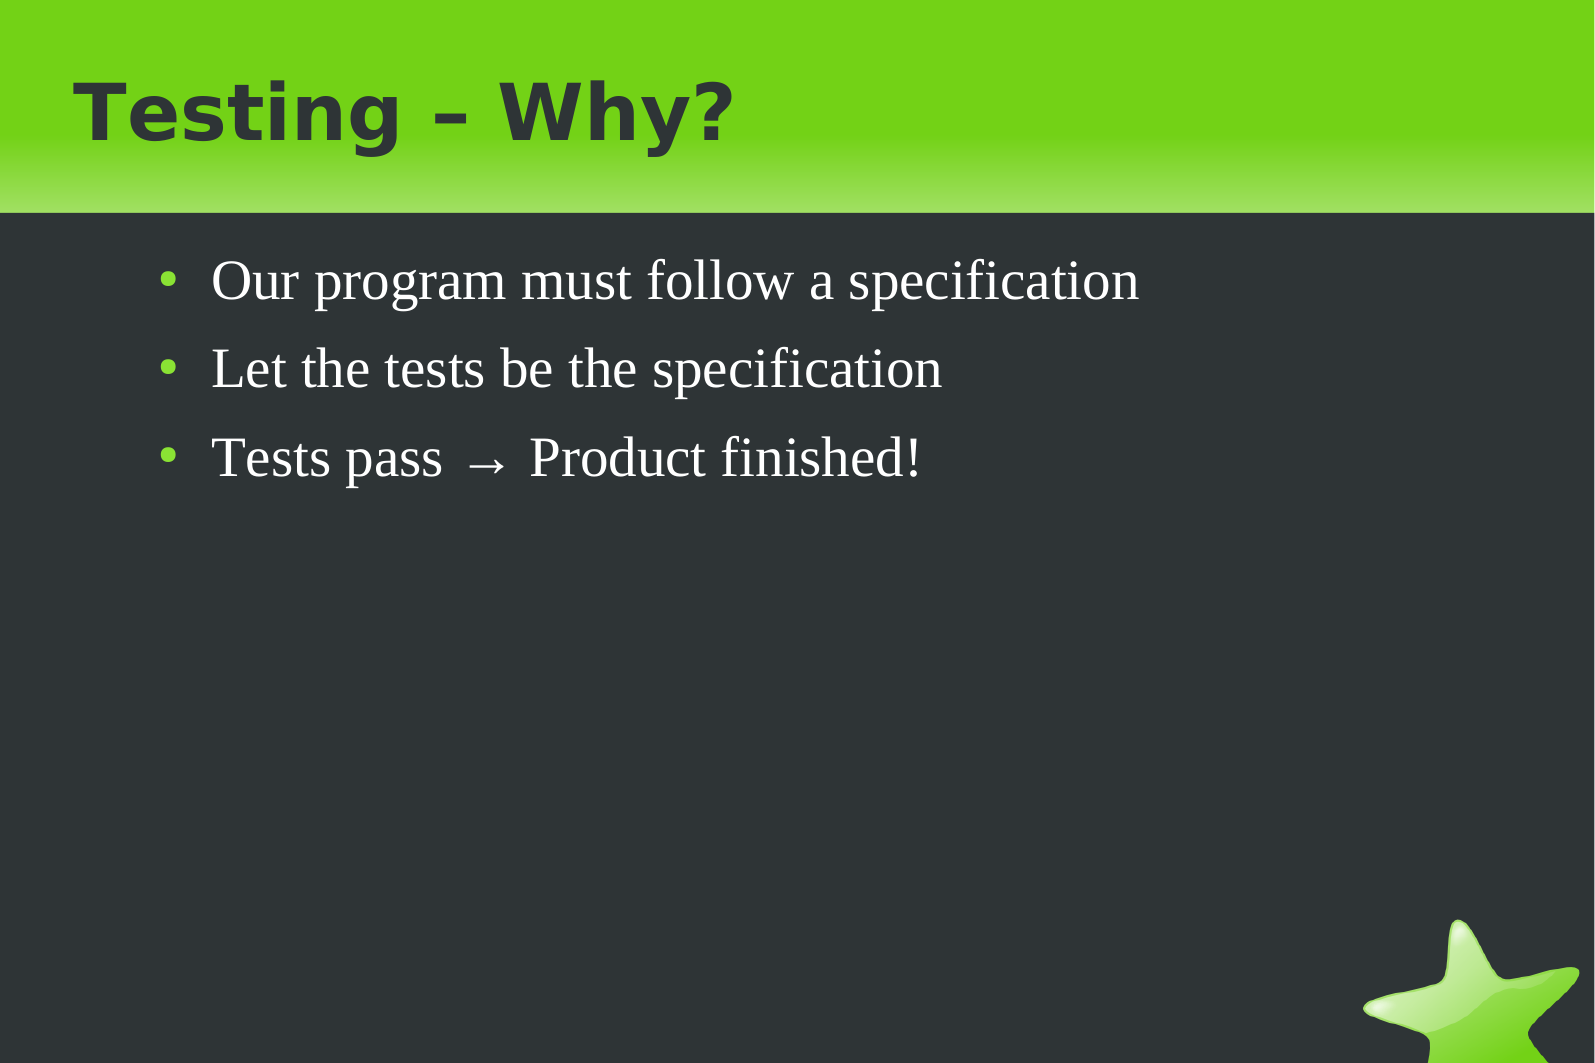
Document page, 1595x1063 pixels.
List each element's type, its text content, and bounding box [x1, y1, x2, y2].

picture [0, 0, 1595, 1063]
list Our program must follow a specification Let the tests be the specification Tests pass → Product finished! [79, 248, 1515, 951]
title Testing – Why? [74, 25, 1510, 203]
